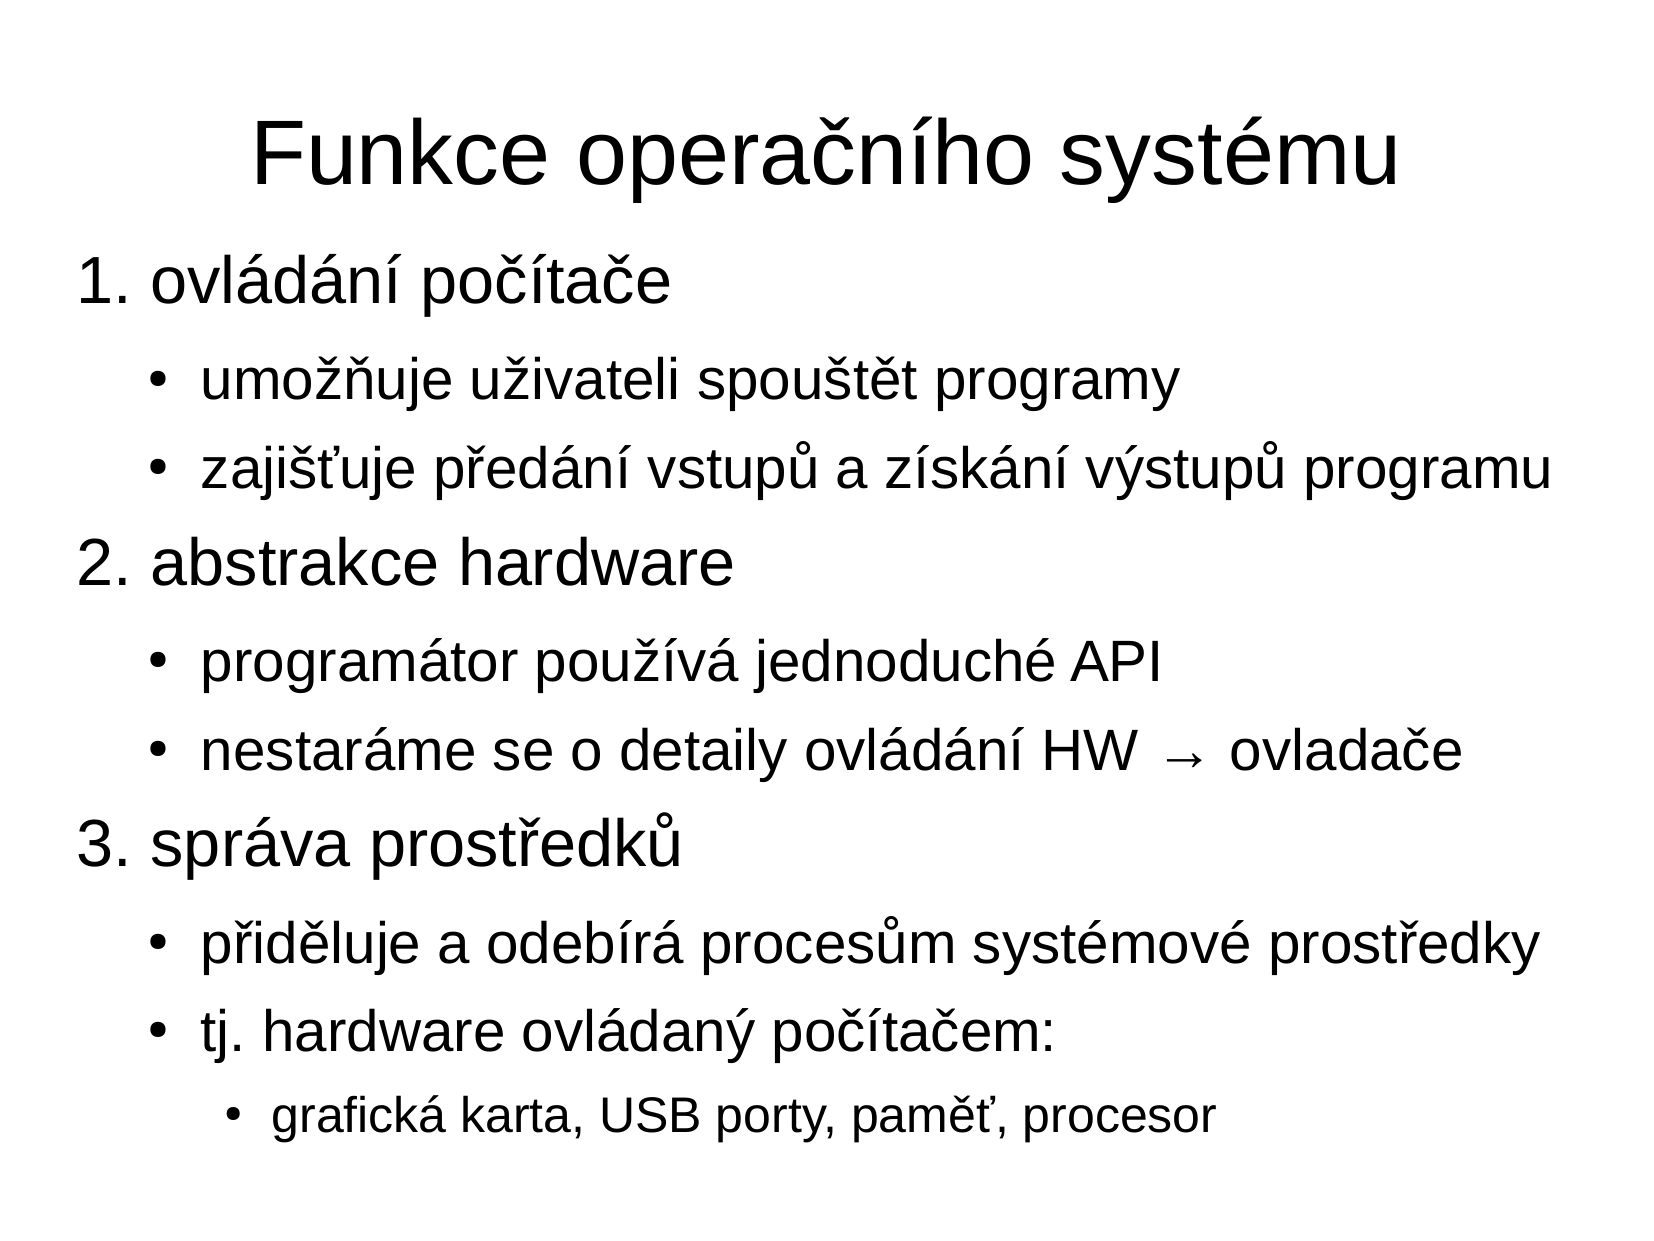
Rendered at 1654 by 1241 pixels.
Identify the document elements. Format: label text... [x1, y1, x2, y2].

title Funkce operačního systému [82, 56, 1571, 242]
list ovládání počítače umožňuje uživateli spouštět programy zajišťuje předání vstupů a získání výstupů programu abstrakce hardware programátor používá jednoduché API nestaráme se o detaily ovládání HW → ovladače správa prostředků přiděluje a odebírá procesům systémové prostředky tj. hardware ovládaný počítačem: grafická karta, USB porty, paměť, procesor [59, 242, 1625, 1144]
